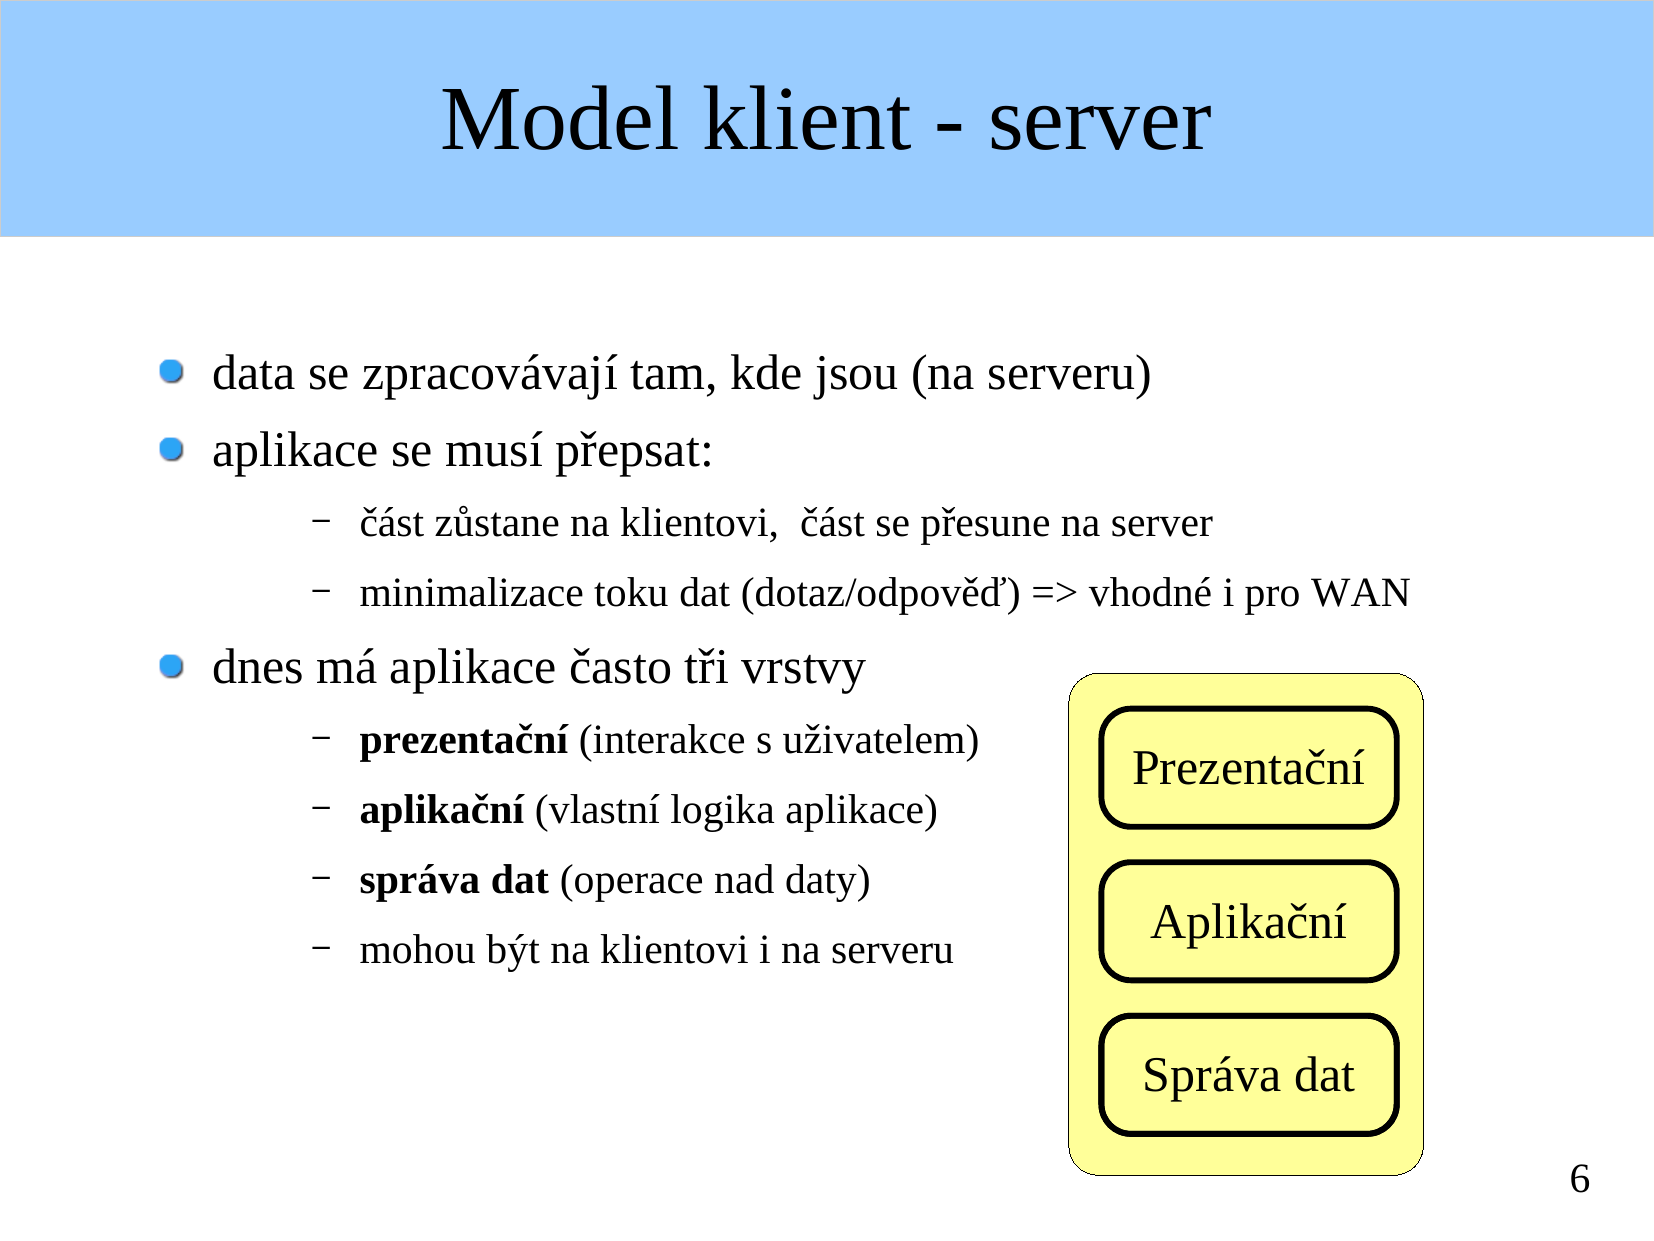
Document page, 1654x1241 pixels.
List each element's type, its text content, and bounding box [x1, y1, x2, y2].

title Model klient - server [0, 0, 1654, 237]
list data se zpracovávají tam, kde jsou (na serveru) aplikace se musí přepsat: část zůstane na klientovi, část se přesune na server minimalizace toku dat (dotaz/odpověď) => vhodné i pro WAN dnes má aplikace často tři vrstvy prezentační (interakce s uživatelem) aplikační (vlastní logika aplikace) správa dat (operace nad daty) mohou být na klientovi i na serveru [123, 344, 1536, 1182]
text_box Správa dat [1105, 1019, 1393, 1130]
text_box Prezentační [1101, 708, 1397, 827]
text_box Aplikační [1101, 862, 1397, 981]
